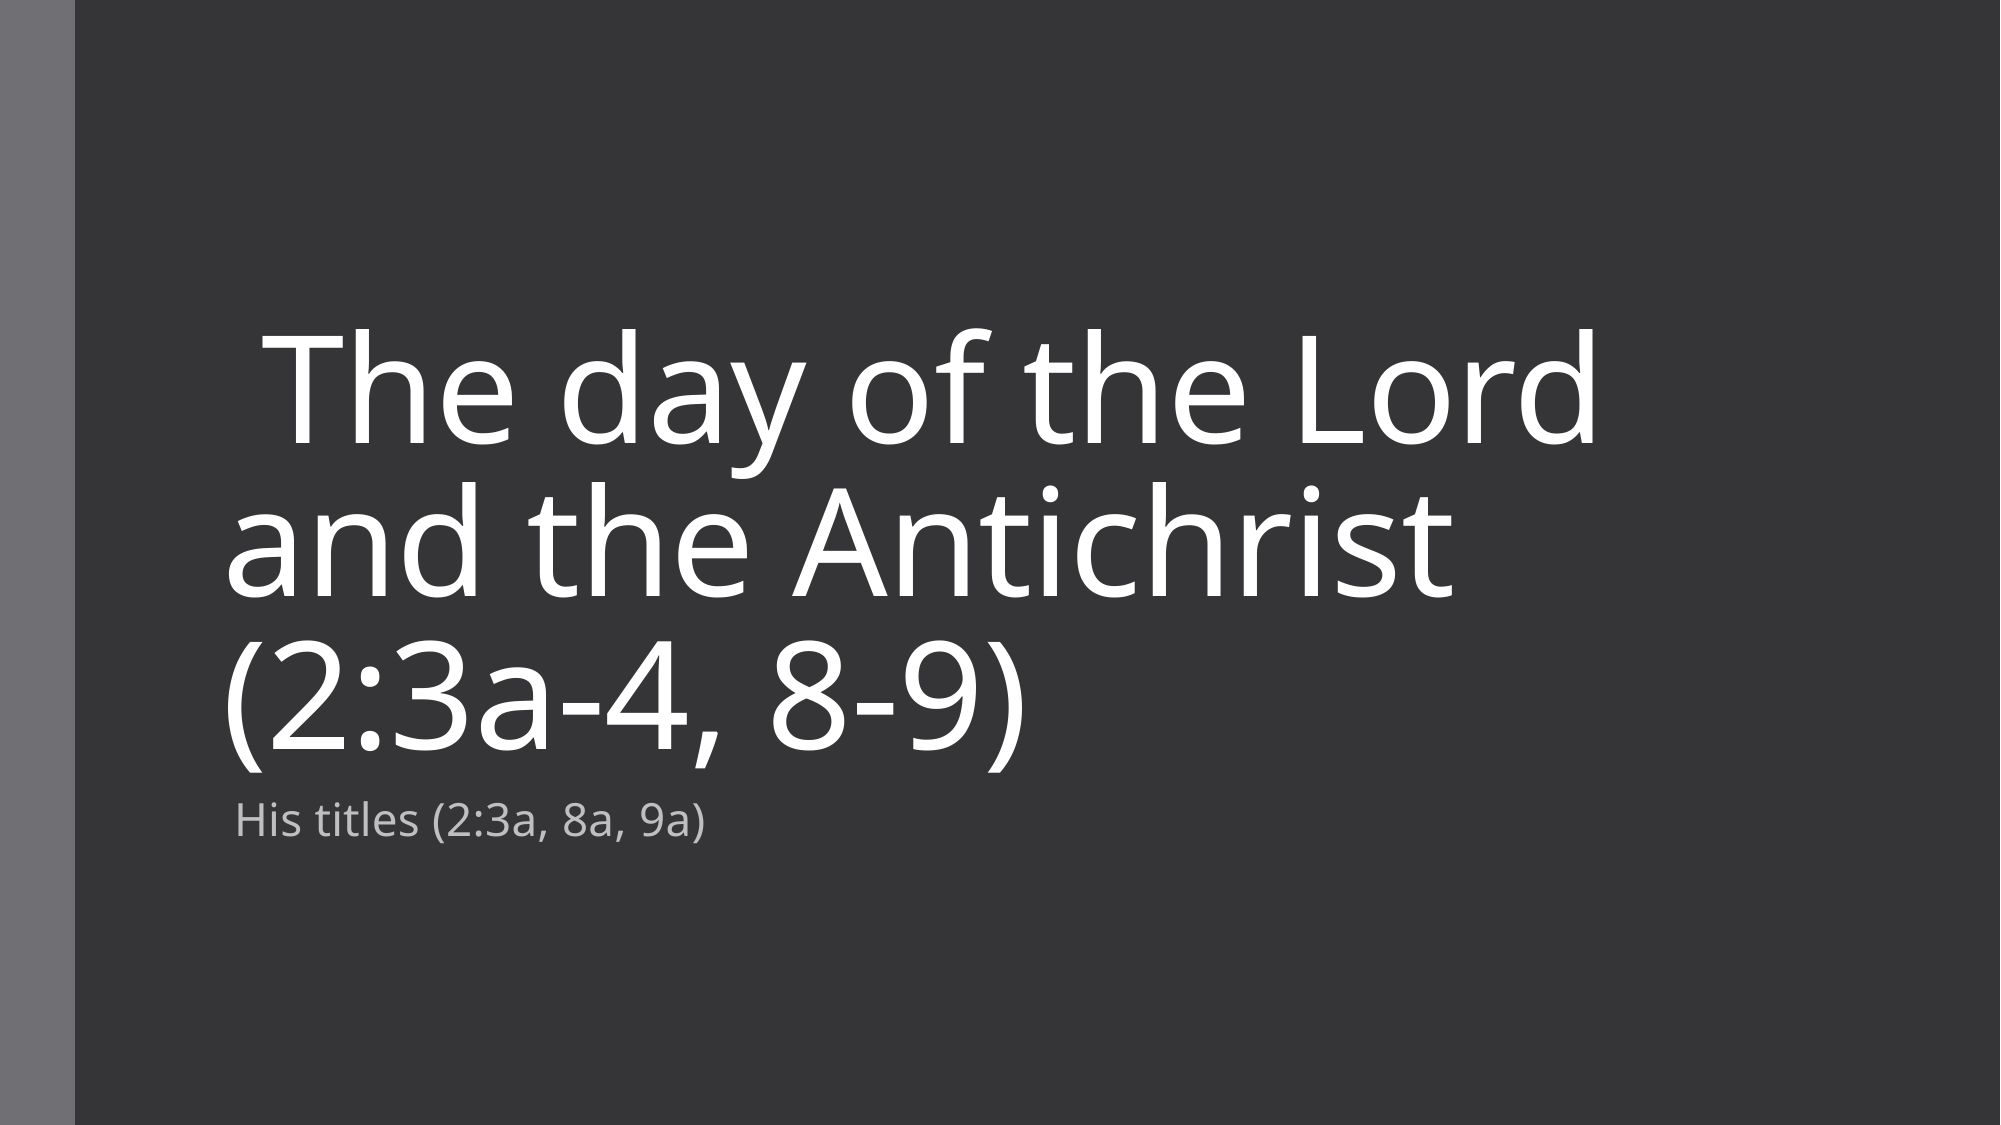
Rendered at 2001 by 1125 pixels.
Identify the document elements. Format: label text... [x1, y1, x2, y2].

subtitle His titles (2:3a, 8a, 9a) [206, 787, 1752, 1066]
title The day of the Lord and the Antichrist (2:3a-4, 8-9) [206, 124, 1752, 787]
